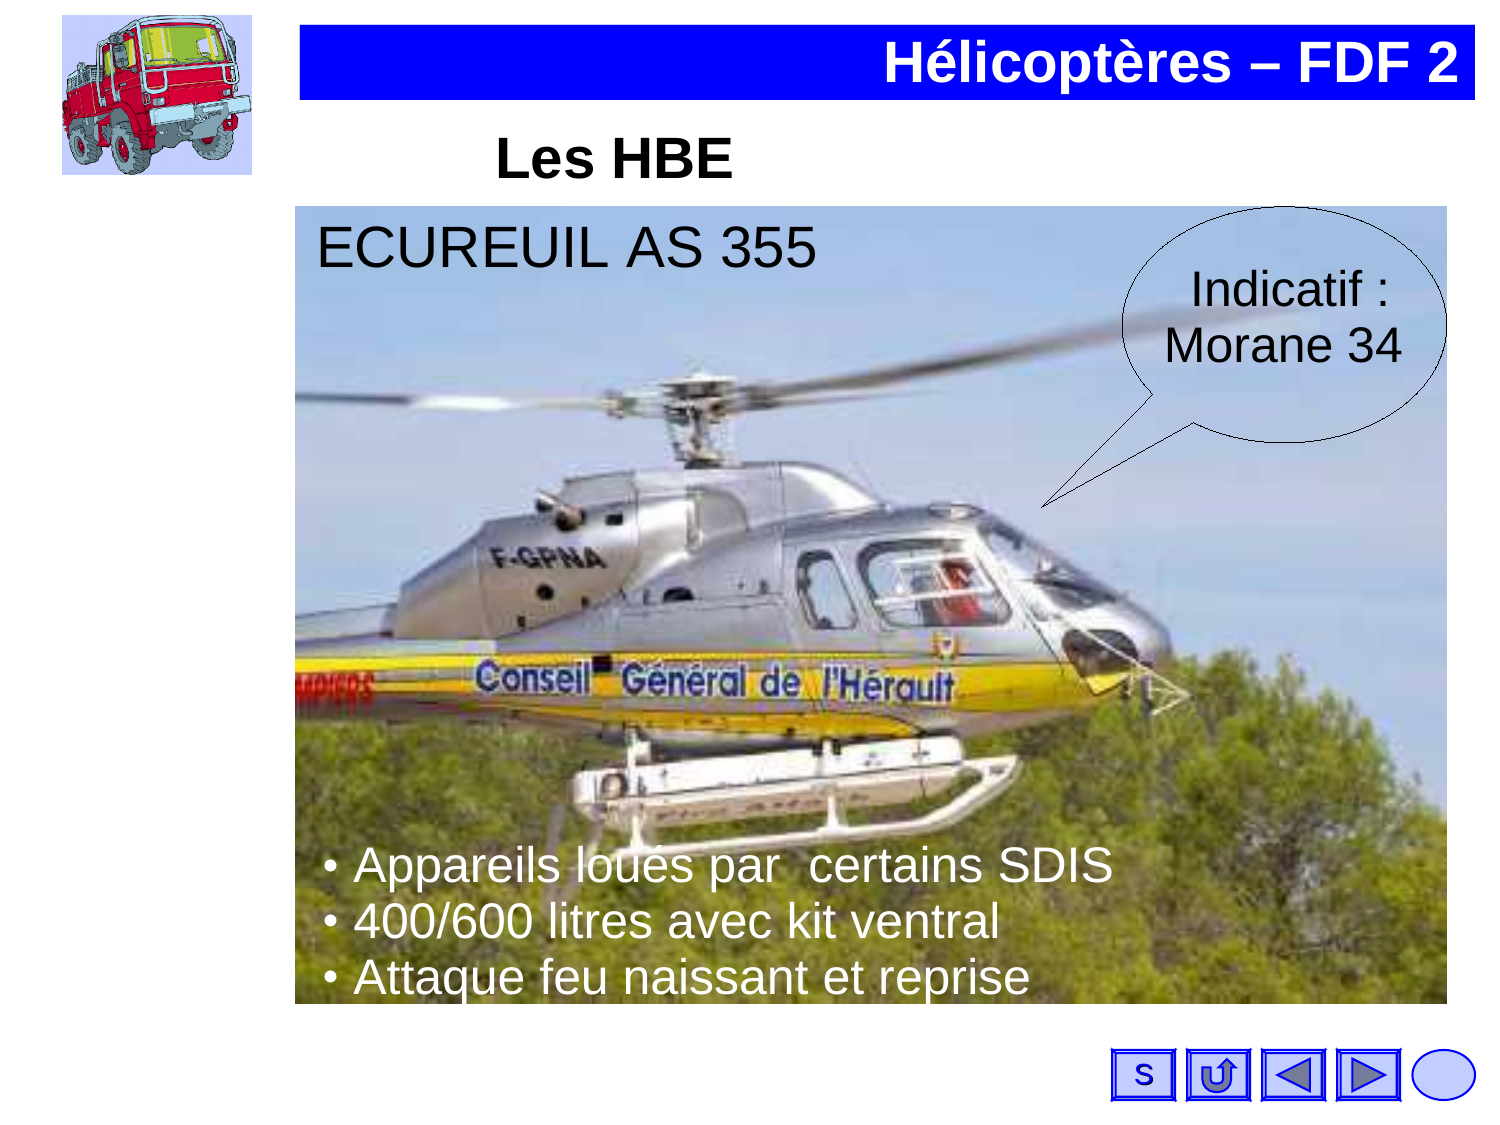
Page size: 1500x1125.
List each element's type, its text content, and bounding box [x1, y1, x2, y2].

text_box Indicatif : Morane 34 [1127, 254, 1453, 381]
text_box Les HBE [480, 118, 751, 199]
text_box Hélicoptères – FDF 2 [299, 24, 1475, 100]
text_box [1412, 1049, 1476, 1101]
text_box Appareils loués par certains SDIS 400/600 litres avec kit ventral Attaque feu naissant et reprise [307, 829, 1453, 1013]
picture [295, 206, 1447, 1004]
text_box ECUREUIL AS 355 [301, 206, 1477, 288]
